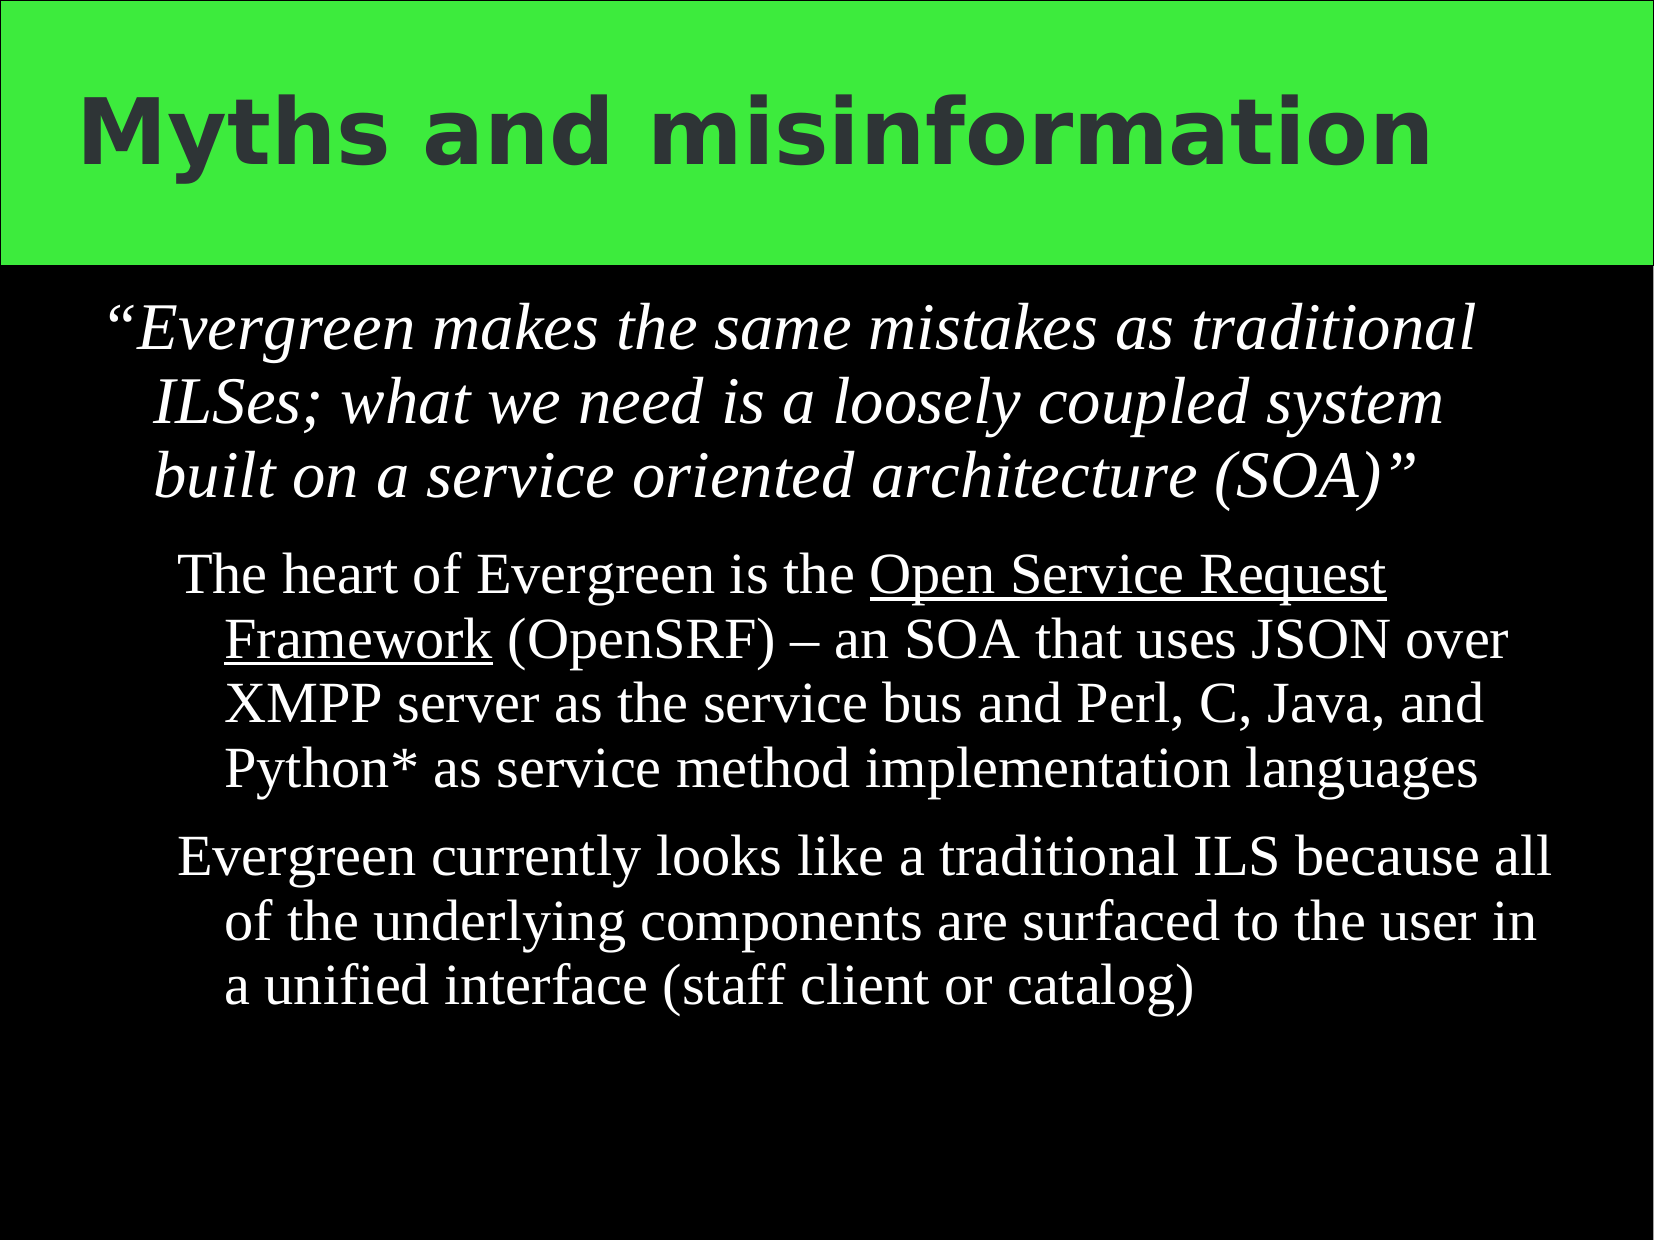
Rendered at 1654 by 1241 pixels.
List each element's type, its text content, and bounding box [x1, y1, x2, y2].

title Myths and misinformation [76, 36, 1565, 229]
list “Evergreen makes the same mistakes as traditional ILSes; what we need is a loosely coupled system built on a service oriented architecture (SOA)” The heart of Evergreen is the Open Service Request Framework (OpenSRF) – an SOA that uses JSON over XMPP server as the service bus and Perl, C, Java, and Python* as service method implementation languages Evergreen currently looks like a traditional ILS because all of the underlying components are surfaced to the user in a unified interface (staff client or catalog) [82, 290, 1571, 1189]
